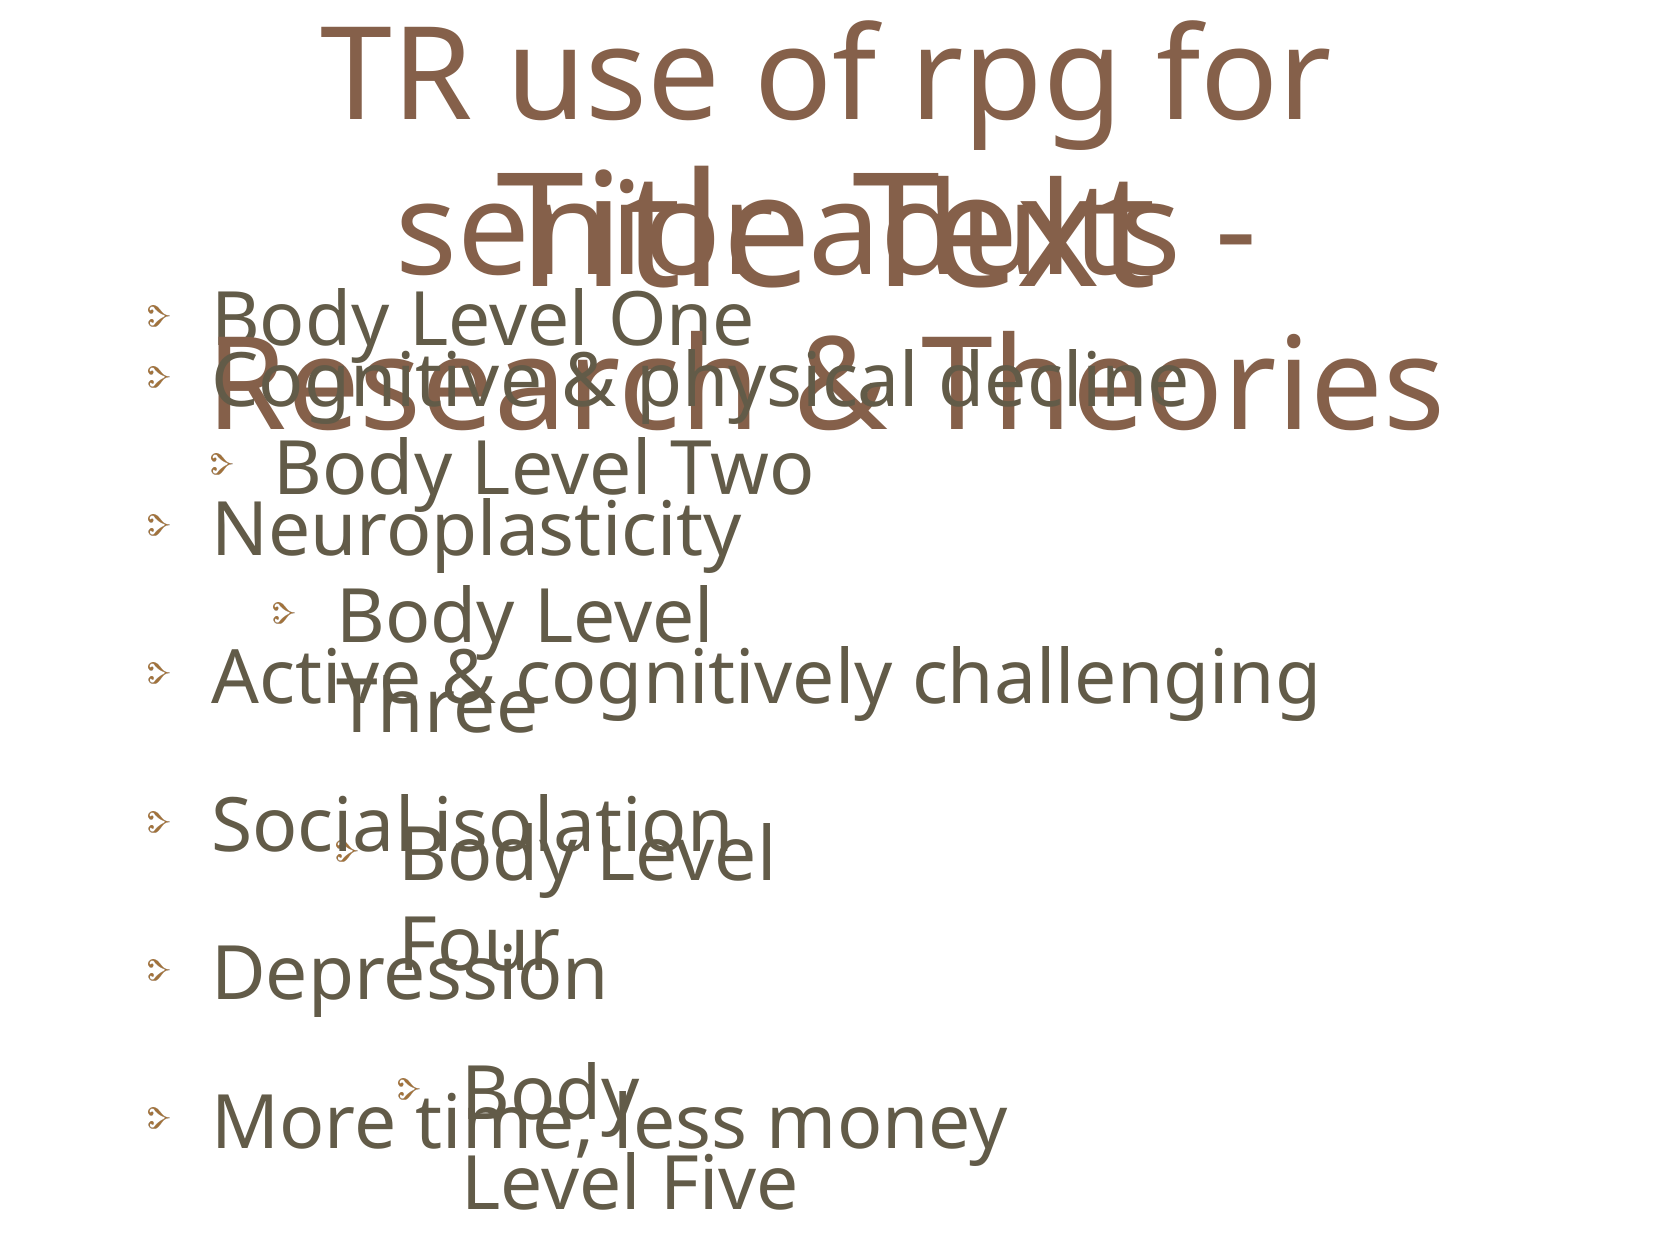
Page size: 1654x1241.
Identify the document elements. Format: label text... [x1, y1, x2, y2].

picture [148, 1111, 170, 1129]
title TR use of rpg for senior adults - Research & Theories [140, 72, 1513, 373]
text_box Cognitive & physical decline Neuroplasticity Active & cognitively challenging Social isolation Depression More time, less money [140, 384, 1513, 1111]
picture [148, 366, 170, 384]
